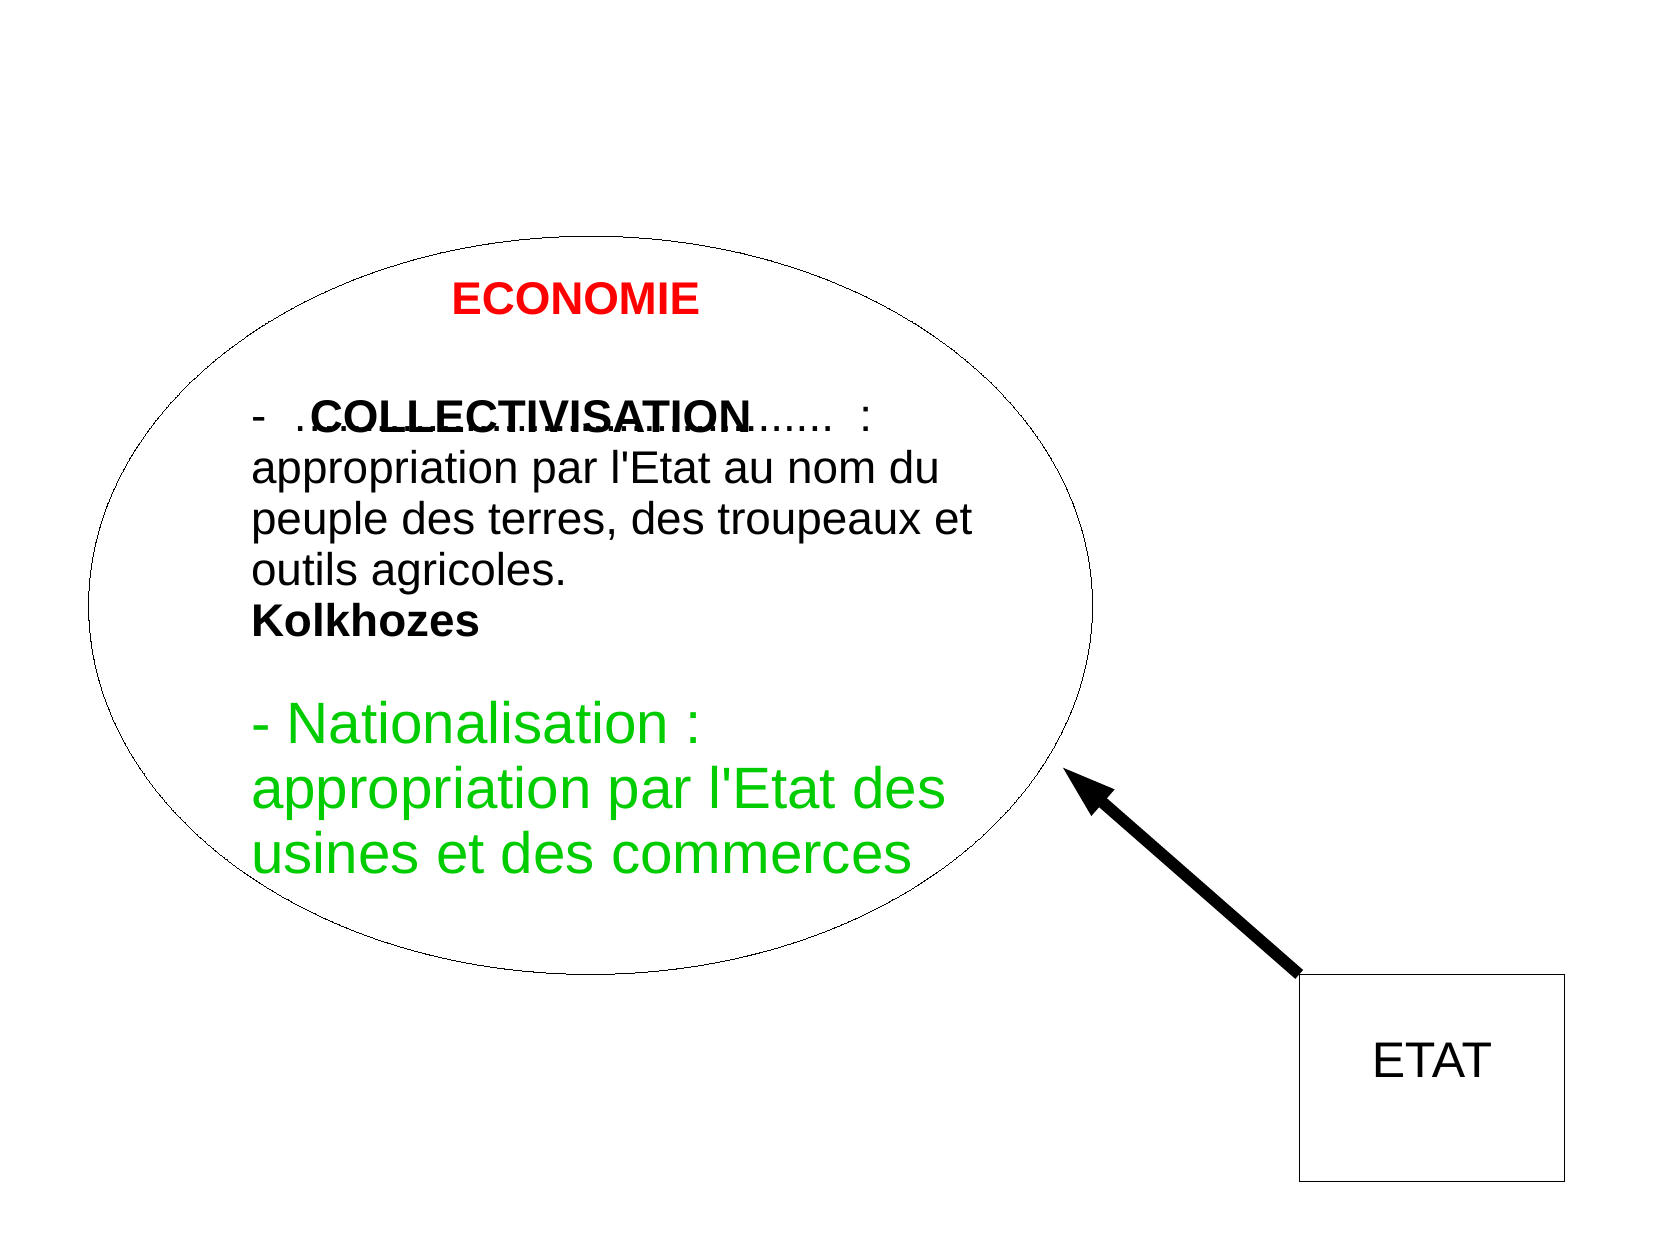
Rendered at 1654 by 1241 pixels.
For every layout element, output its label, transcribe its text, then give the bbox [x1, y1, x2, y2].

text_box ETAT [1299, 1025, 1565, 1096]
text_box COLLECTIVISATION [295, 383, 945, 451]
text_box ECONOMIE [265, 265, 886, 333]
text_box - Nationalisation : appropriation par l'Etat des usines et des commerces [236, 618, 1034, 940]
text_box - …....................................... : appropriation par l'Etat au nom du peuple des terres, des troupeaux et outils agricoles. Kolkhozes [236, 382, 1034, 618]
